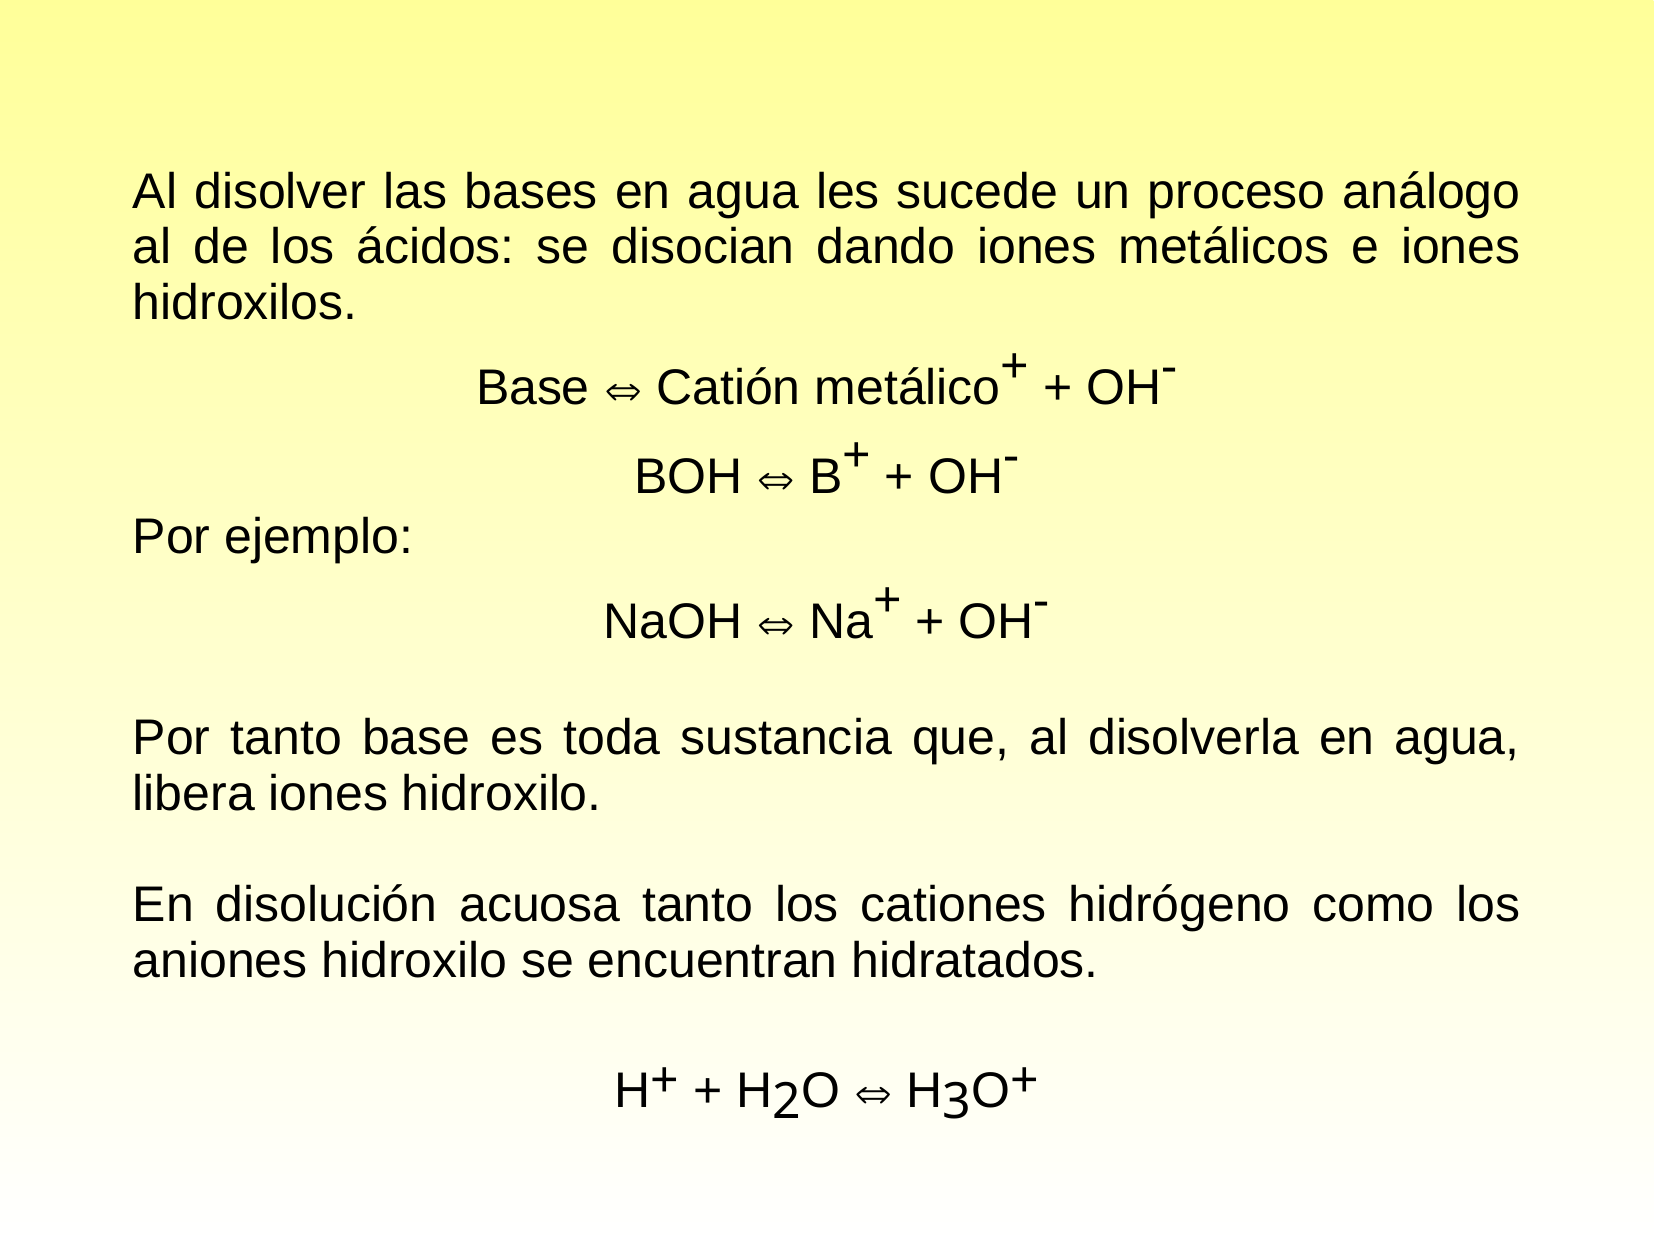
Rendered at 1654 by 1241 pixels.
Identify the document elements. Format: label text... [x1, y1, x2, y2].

text_box Al disolver las bases en agua les sucede un proceso análogo al de los ácidos: se disocian dando iones metálicos e iones hidroxilos. Base  Catión metálico+ + OH- BOH  B+ + OH- Por ejemplo: NaOH  Na+ + OH- Por tanto base es toda sustancia que, al disolverla en agua, libera iones hidroxilo. En disolución acuosa tanto los cationes hidrógeno como los aniones hidroxilo se encuentran hidratados. H+ + H2O  H3O+ [118, 155, 1536, 1093]
